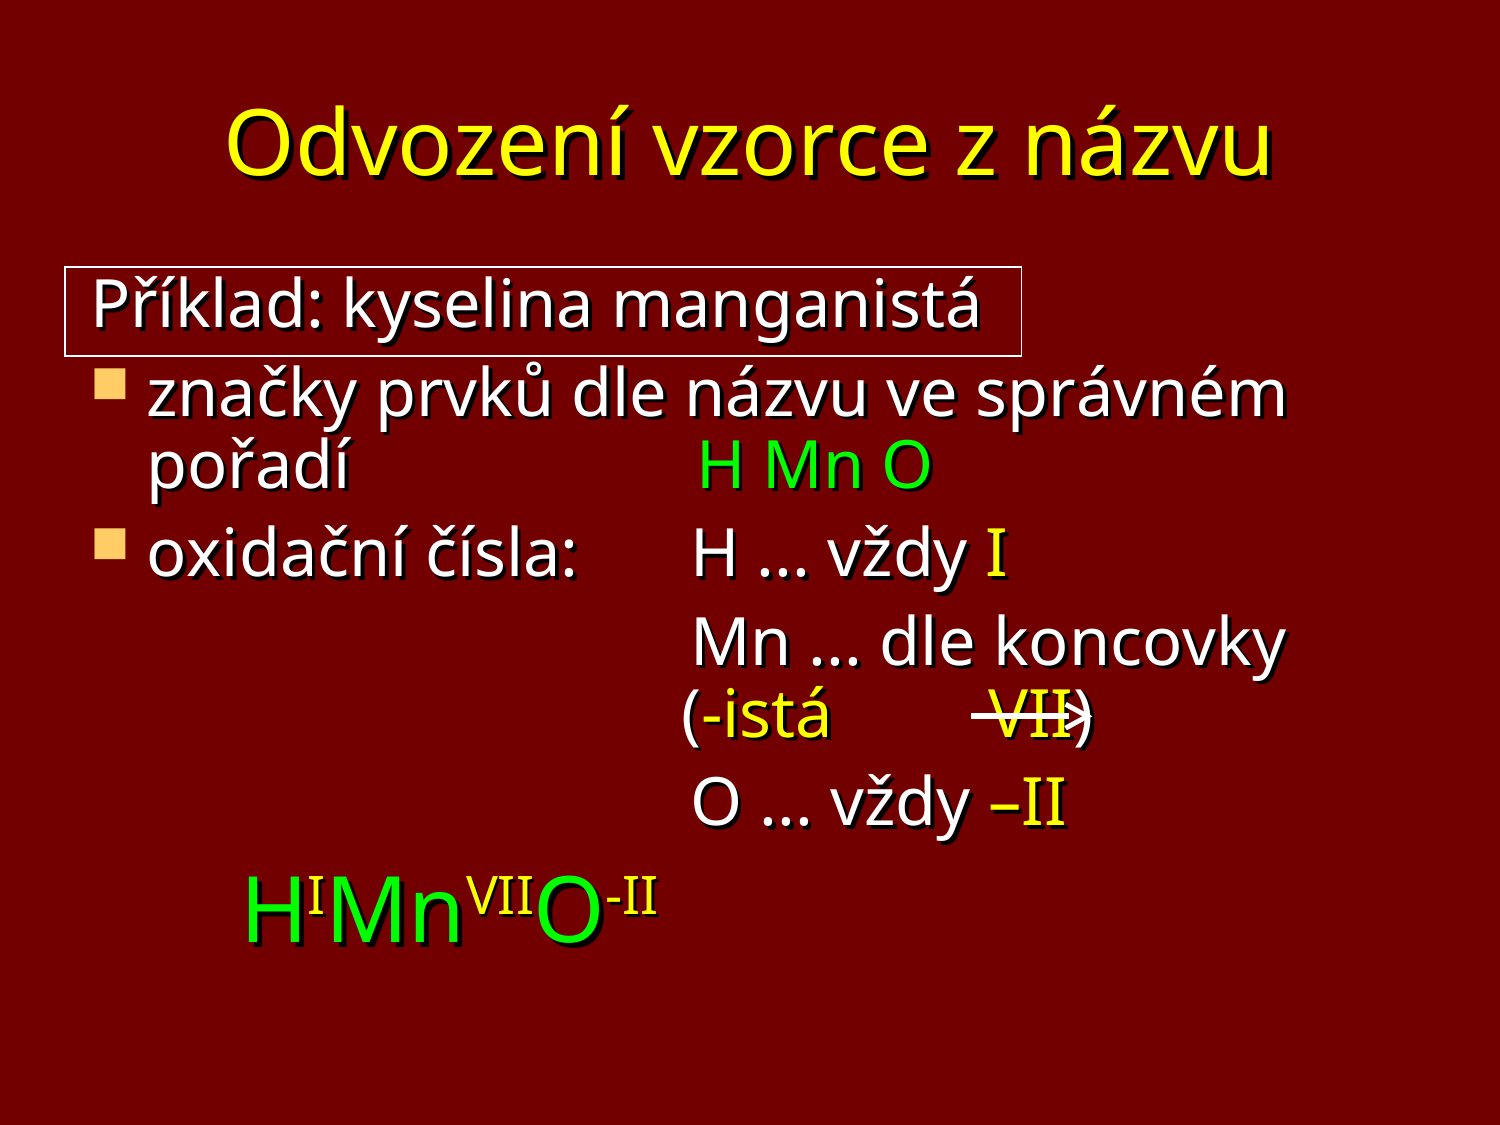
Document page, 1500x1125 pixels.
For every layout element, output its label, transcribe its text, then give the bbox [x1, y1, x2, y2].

list Příklad: kyselina manganistá značky prvků dle názvu ve správném pořadí H Mn O oxidační čísla: H ... vždy I Mn ... dle koncovky (-istá VII) O ... vždy –II HIMnVIIO-II [75, 262, 1426, 1001]
text_box [64, 267, 1022, 356]
title Odvození vzorce z názvu [75, 45, 1426, 233]
